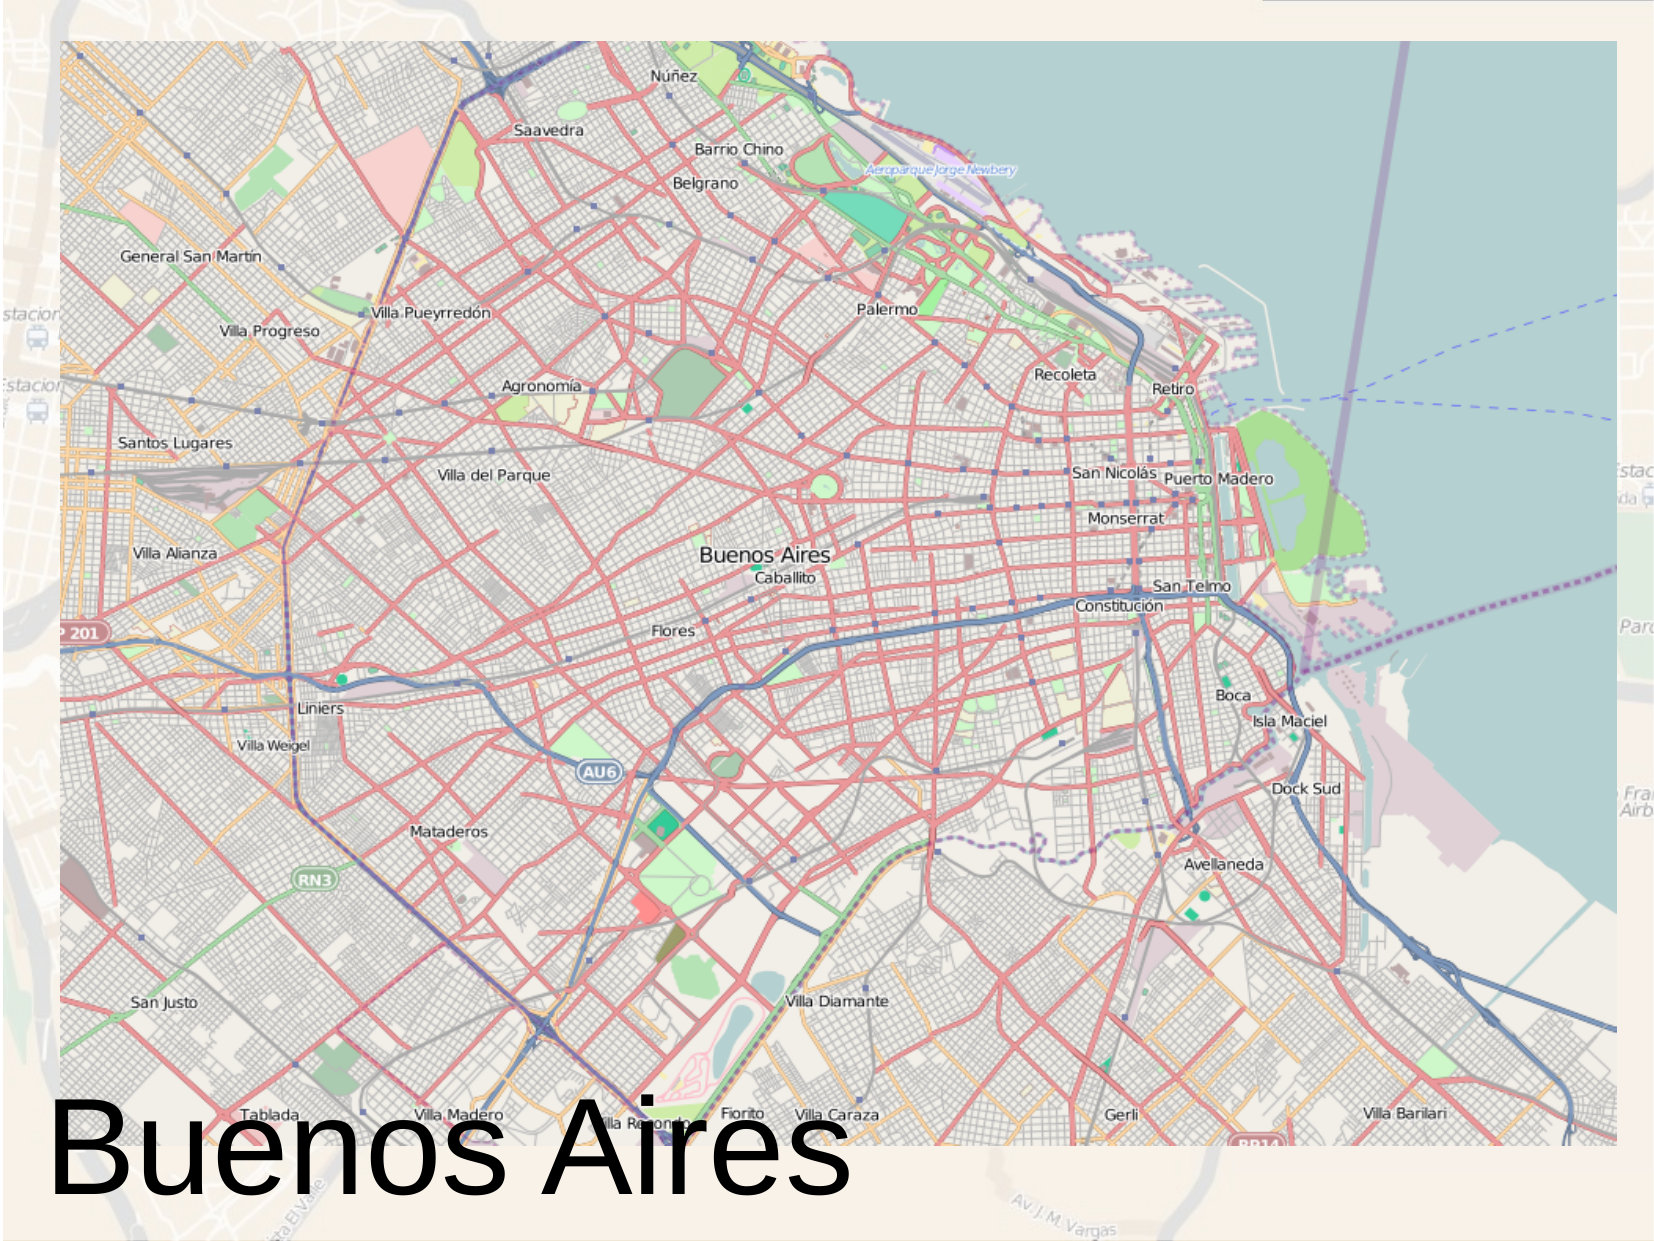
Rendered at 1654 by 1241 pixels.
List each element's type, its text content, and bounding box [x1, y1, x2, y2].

text_box Buenos Aires [29, 1063, 870, 1232]
picture [60, 41, 1617, 1146]
